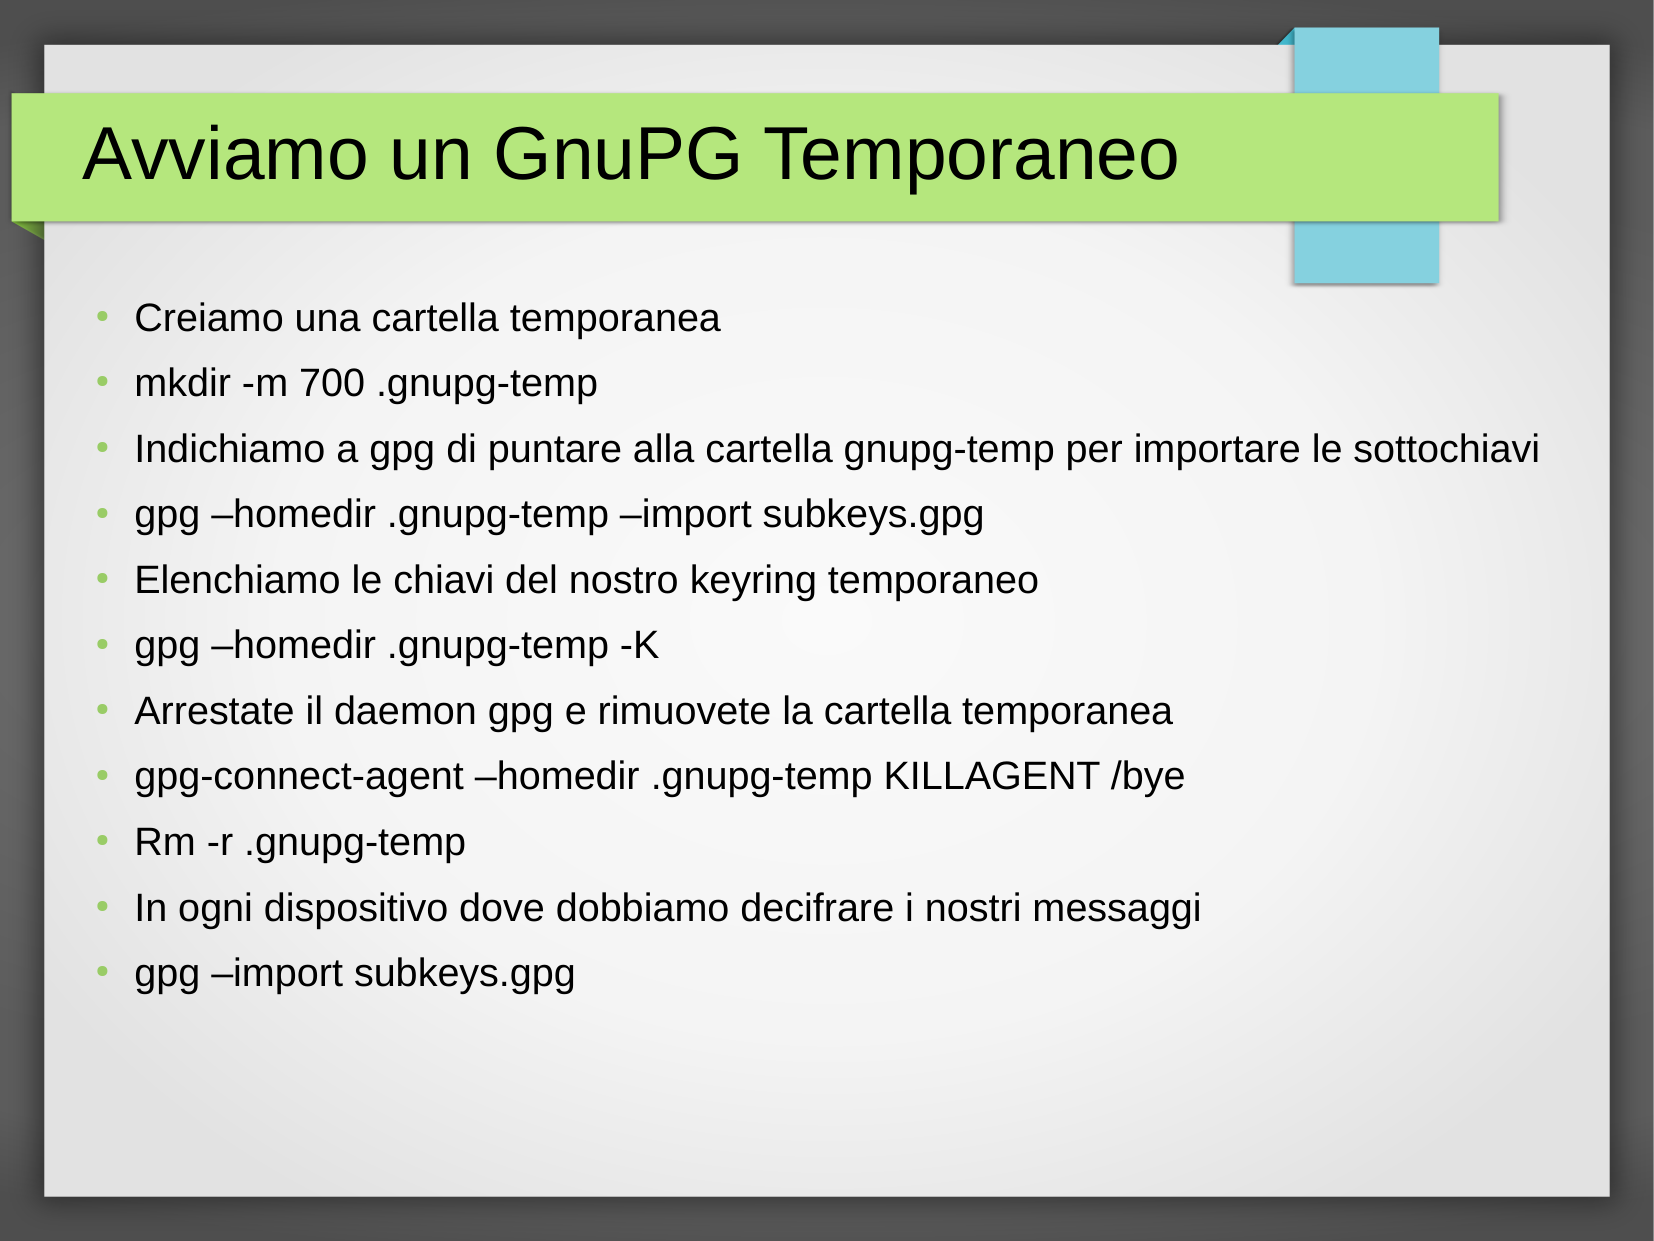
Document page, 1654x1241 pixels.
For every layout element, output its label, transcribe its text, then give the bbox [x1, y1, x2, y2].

list Creiamo una cartella temporanea mkdir -m 700 .gnupg-temp Indichiamo a gpg di puntare alla cartella gnupg-temp per importare le sottochiavi gpg –homedir .gnupg-temp –import subkeys.gpg Elenchiamo le chiavi del nostro keyring temporaneo gpg –homedir .gnupg-temp -K Arrestate il daemon gpg e rimuovete la cartella temporanea gpg-connect-agent –homedir .gnupg-temp KILLAGENT /bye Rm -r .gnupg-temp In ogni dispositivo dove dobbiamo decifrare i nostri messaggi gpg –import subkeys.gpg [82, 295, 1571, 1015]
picture [0, 0, 1654, 1241]
title Avviamo un GnuPG Temporaneo [82, 94, 1264, 213]
